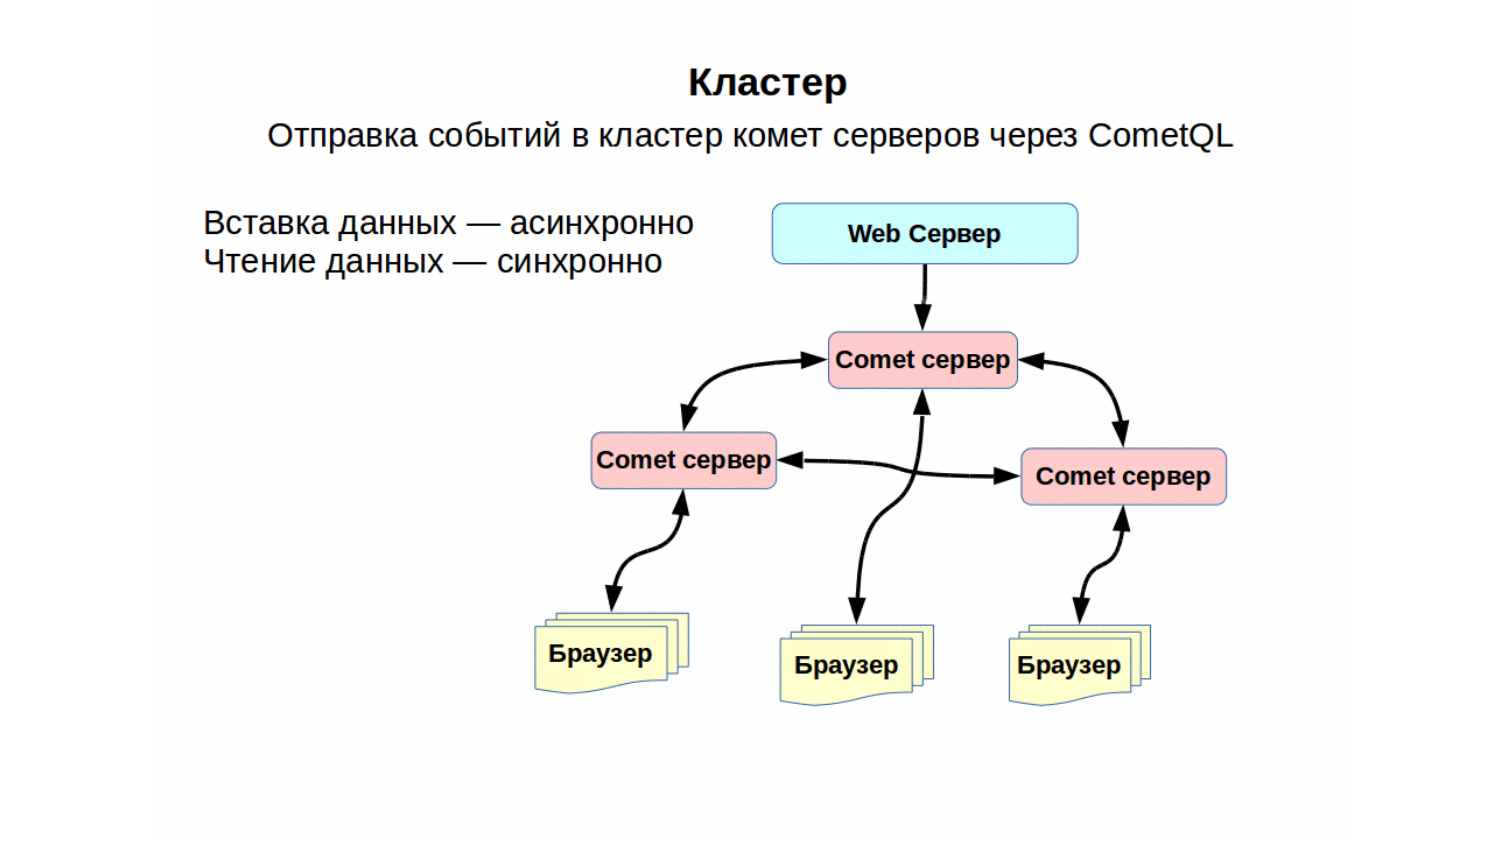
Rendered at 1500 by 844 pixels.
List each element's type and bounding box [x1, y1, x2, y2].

picture [153, 0, 1347, 839]
